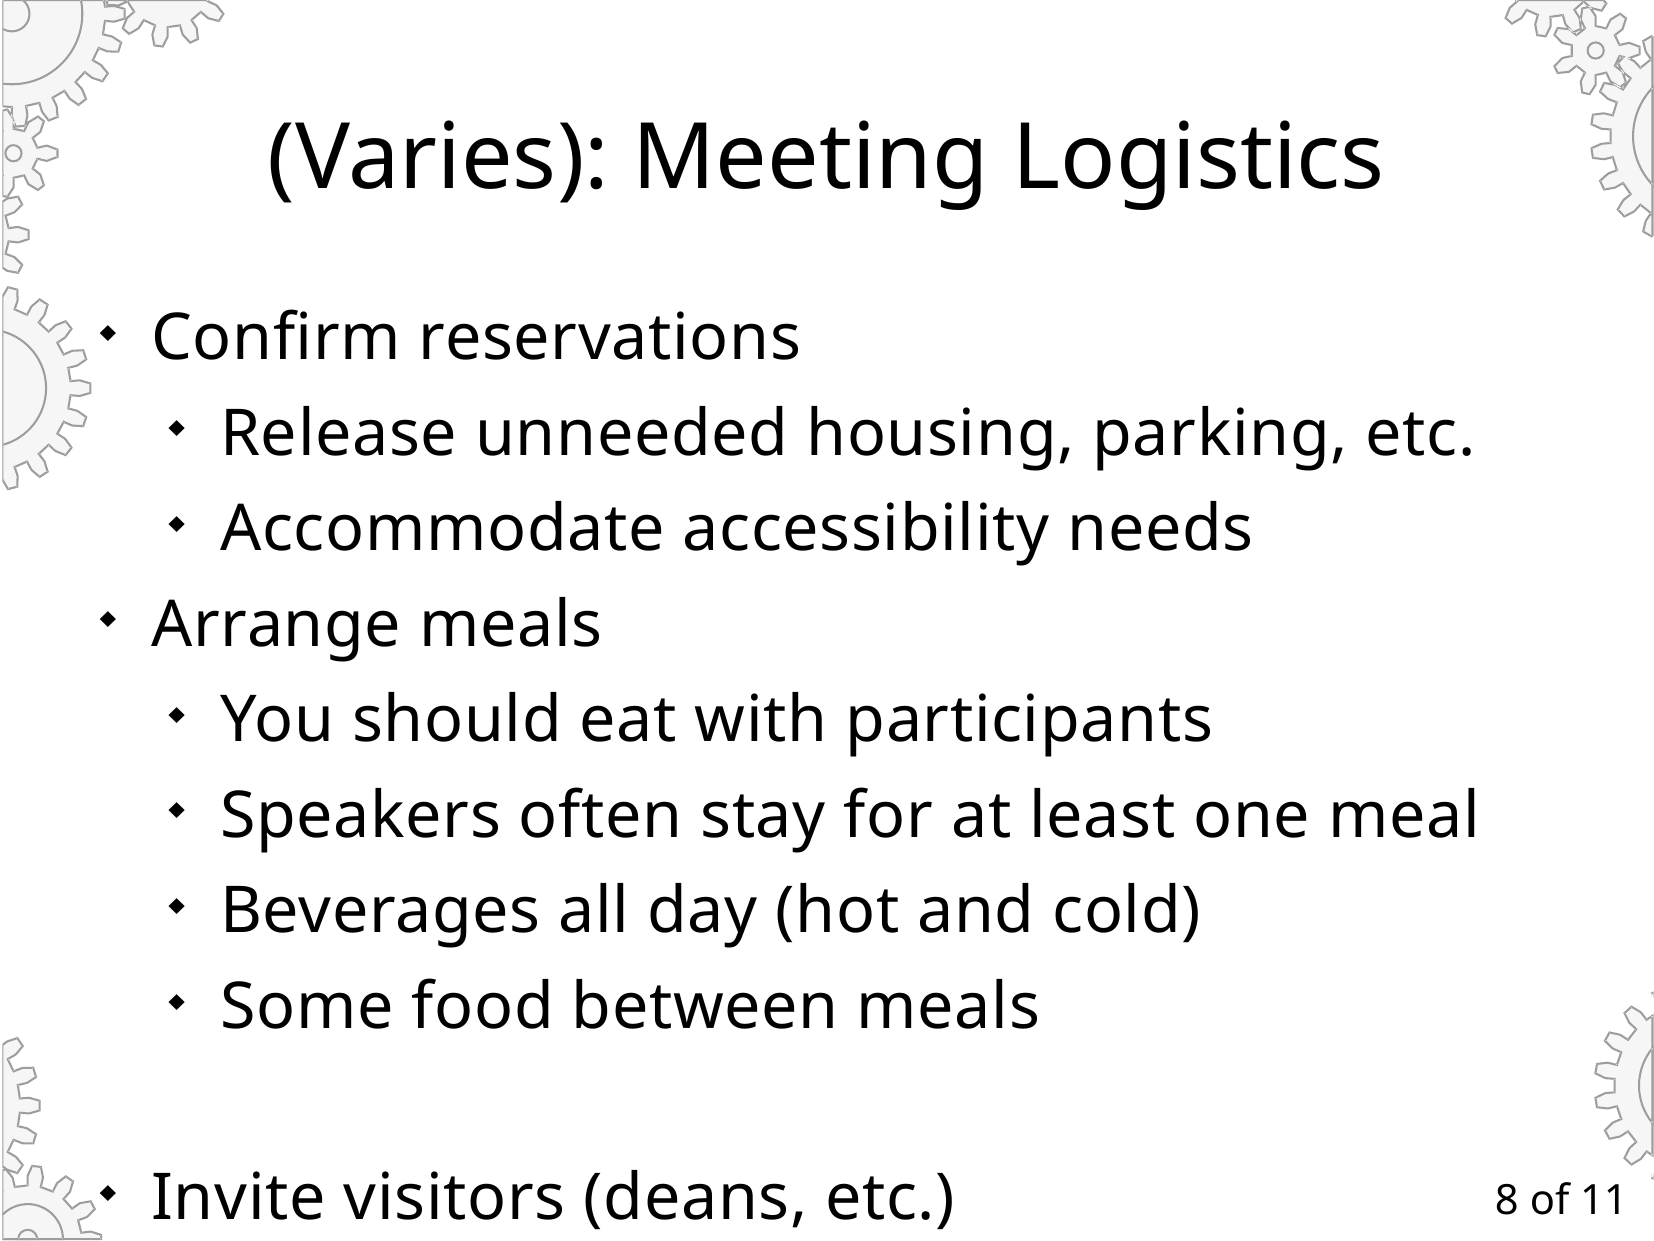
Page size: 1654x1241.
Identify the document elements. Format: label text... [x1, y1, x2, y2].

title (Varies): Meeting Logistics [82, 49, 1571, 257]
list Confirm reservations Release unneeded housing, parking, etc. Accommodate accessibility needs Arrange meals You should eat with participants Speakers often stay for at least one meal Beverages all day (hot and cold) Some food between meals Invite visitors (deans, etc.) [82, 290, 1571, 1241]
